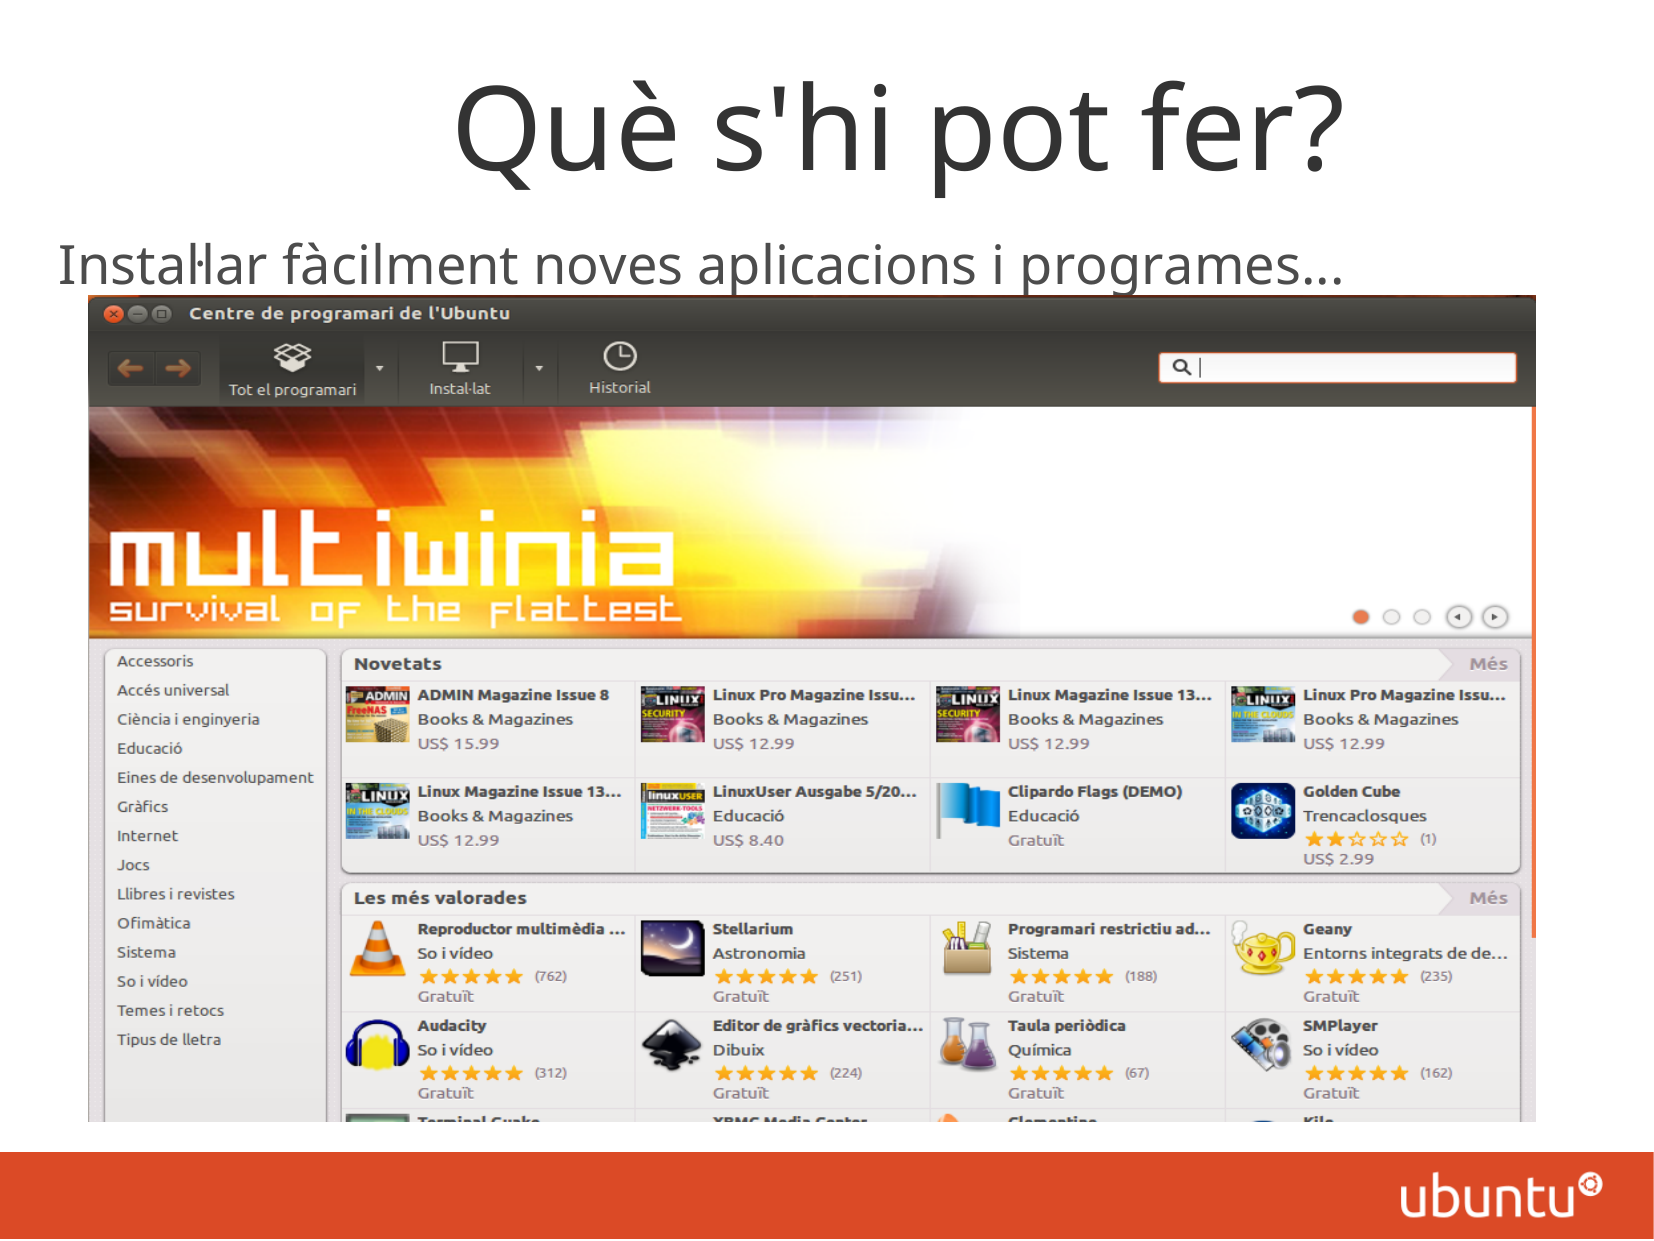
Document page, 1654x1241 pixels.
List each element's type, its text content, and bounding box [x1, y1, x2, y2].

title Què s'hi pot fer? [55, 29, 1595, 237]
picture [88, 295, 1536, 1123]
text_box Instaŀlar fàcilment noves aplicacions i programes... [59, 226, 1625, 1063]
picture [0, 1152, 1654, 1239]
